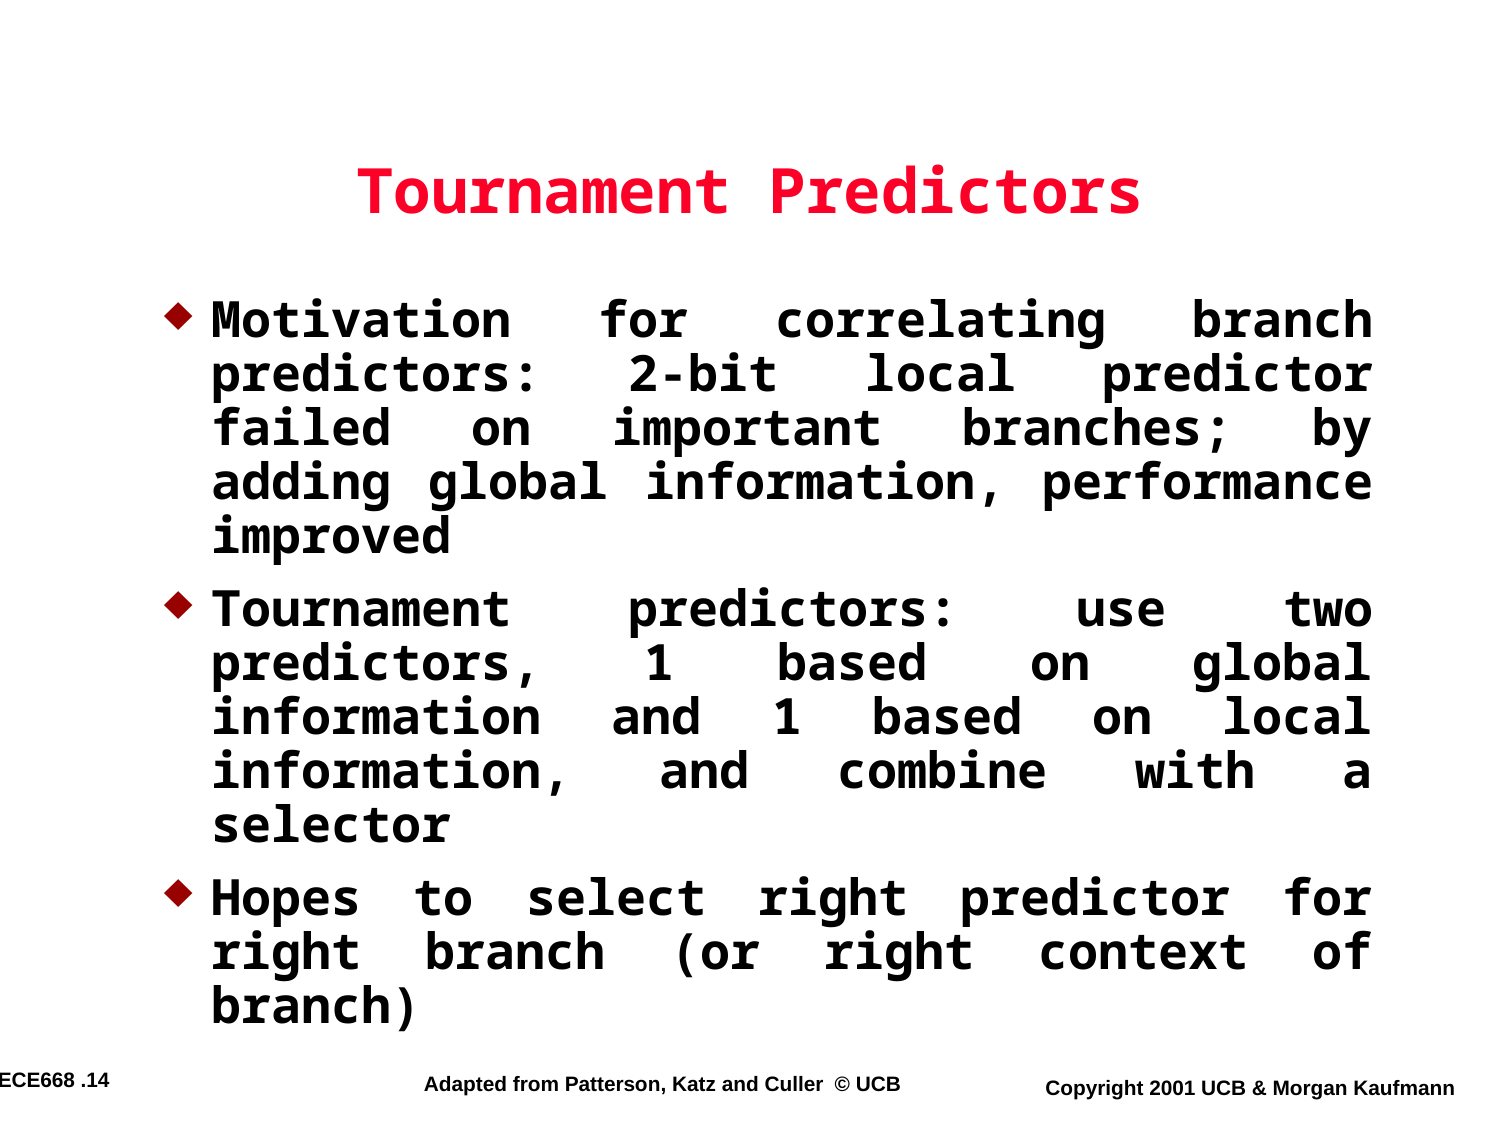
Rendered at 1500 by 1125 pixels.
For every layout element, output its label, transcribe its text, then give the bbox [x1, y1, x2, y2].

list Motivation for correlating branch predictors: 2-bit local predictor failed on important branches; by adding global information, performance improved Tournament predictors: use two predictors, 1 based on global information and 1 based on local information, and combine with a selector Hopes to select right predictor for right branch (or right context of branch) [149, 287, 1388, 1042]
title Tournament Predictors [162, 99, 1338, 287]
